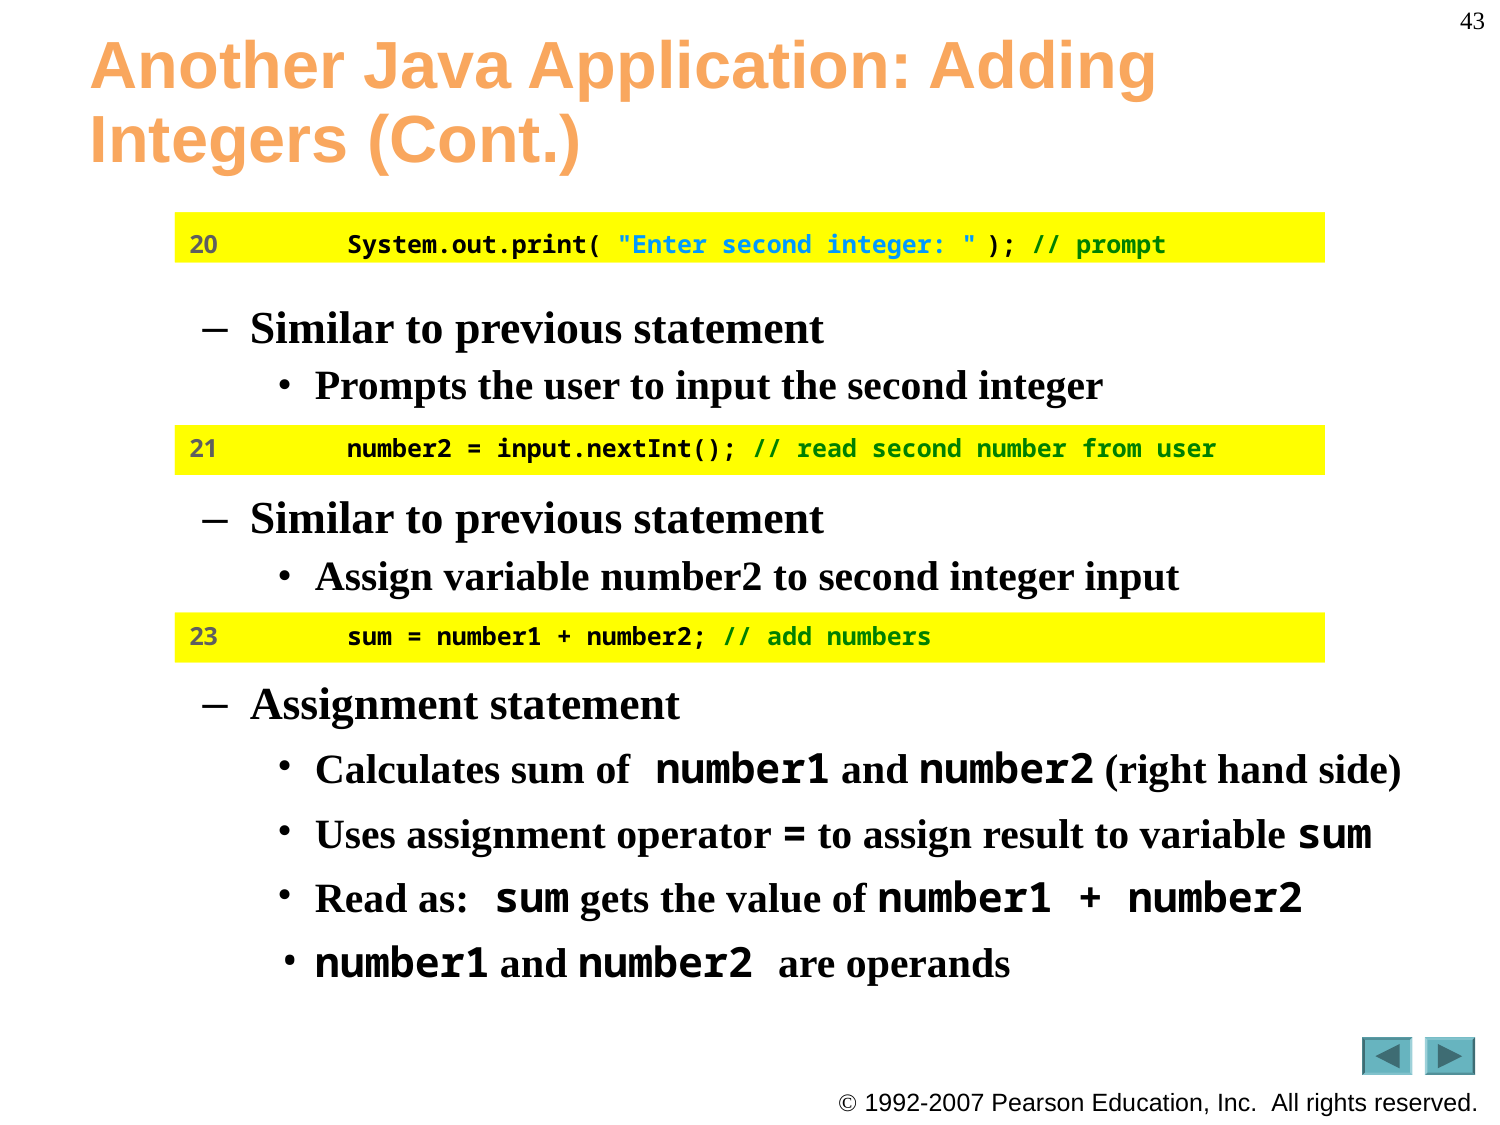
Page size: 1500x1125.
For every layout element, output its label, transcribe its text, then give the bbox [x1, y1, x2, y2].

text_box 23 sum = number1 + number2; // add numbers [174, 612, 1325, 663]
text_box 20 System.out.print( "Enter second integer: " ); // prompt [174, 212, 1325, 263]
text_box 21 number2 = input.nextInt(); // read second number from user [174, 425, 1325, 475]
title Another Java Application: Adding Integers (Cont.) [75, 12, 1426, 201]
list Similar to previous statement Prompts the user to input the second integer Similar to previous statement Assign variable number2 to second integer input Assignment statement Calculates sum of number1 and number2 (right hand side) Uses assignment operator = to assign result to variable sum Read as: sum gets the value of number1 + number2 number1 and number2 are operands [112, 220, 1425, 976]
